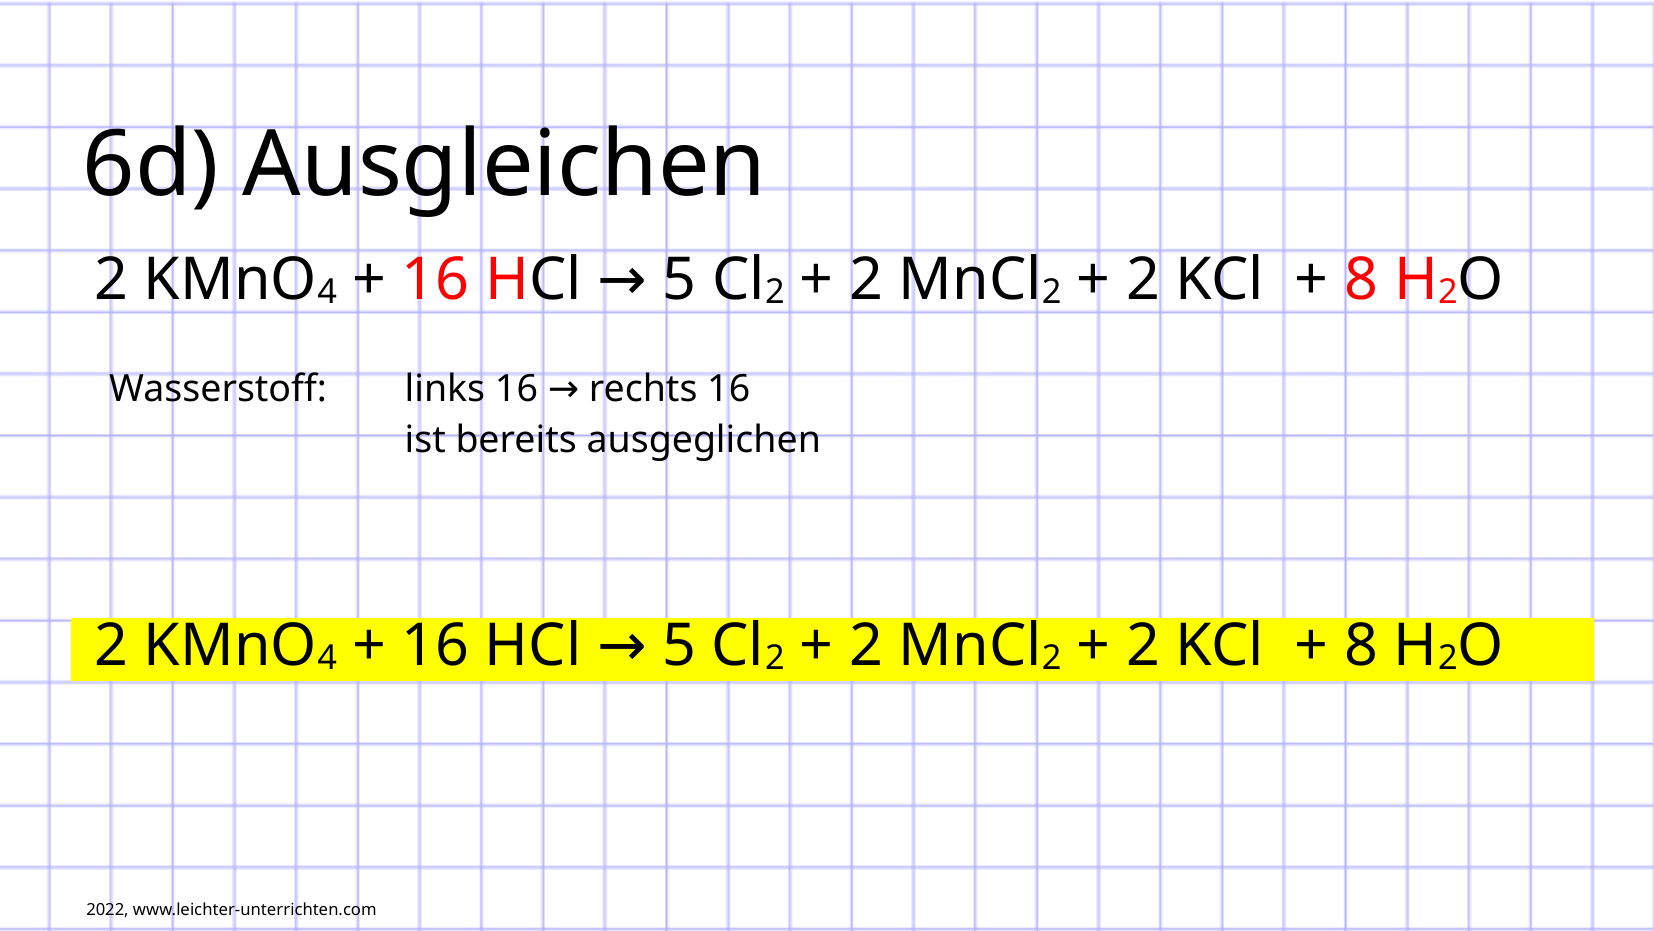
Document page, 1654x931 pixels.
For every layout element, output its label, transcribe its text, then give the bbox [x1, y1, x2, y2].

list 2 KMnO4 + 16 HCl → 5 Cl2 + 2 MnCl2 + 2 KCl + 8 H2O [94, 236, 1607, 367]
title 6d) Ausgleichen [82, 82, 1571, 238]
list 2 KMnO4 + 16 HCl → 5 Cl2 + 2 MnCl2 + 2 KCl + 8 H2O [94, 602, 1607, 733]
picture [0, 0, 1654, 931]
text_box Wasserstoff: links 16 → rechts 16 ist bereits ausgeglichen [94, 367, 969, 537]
